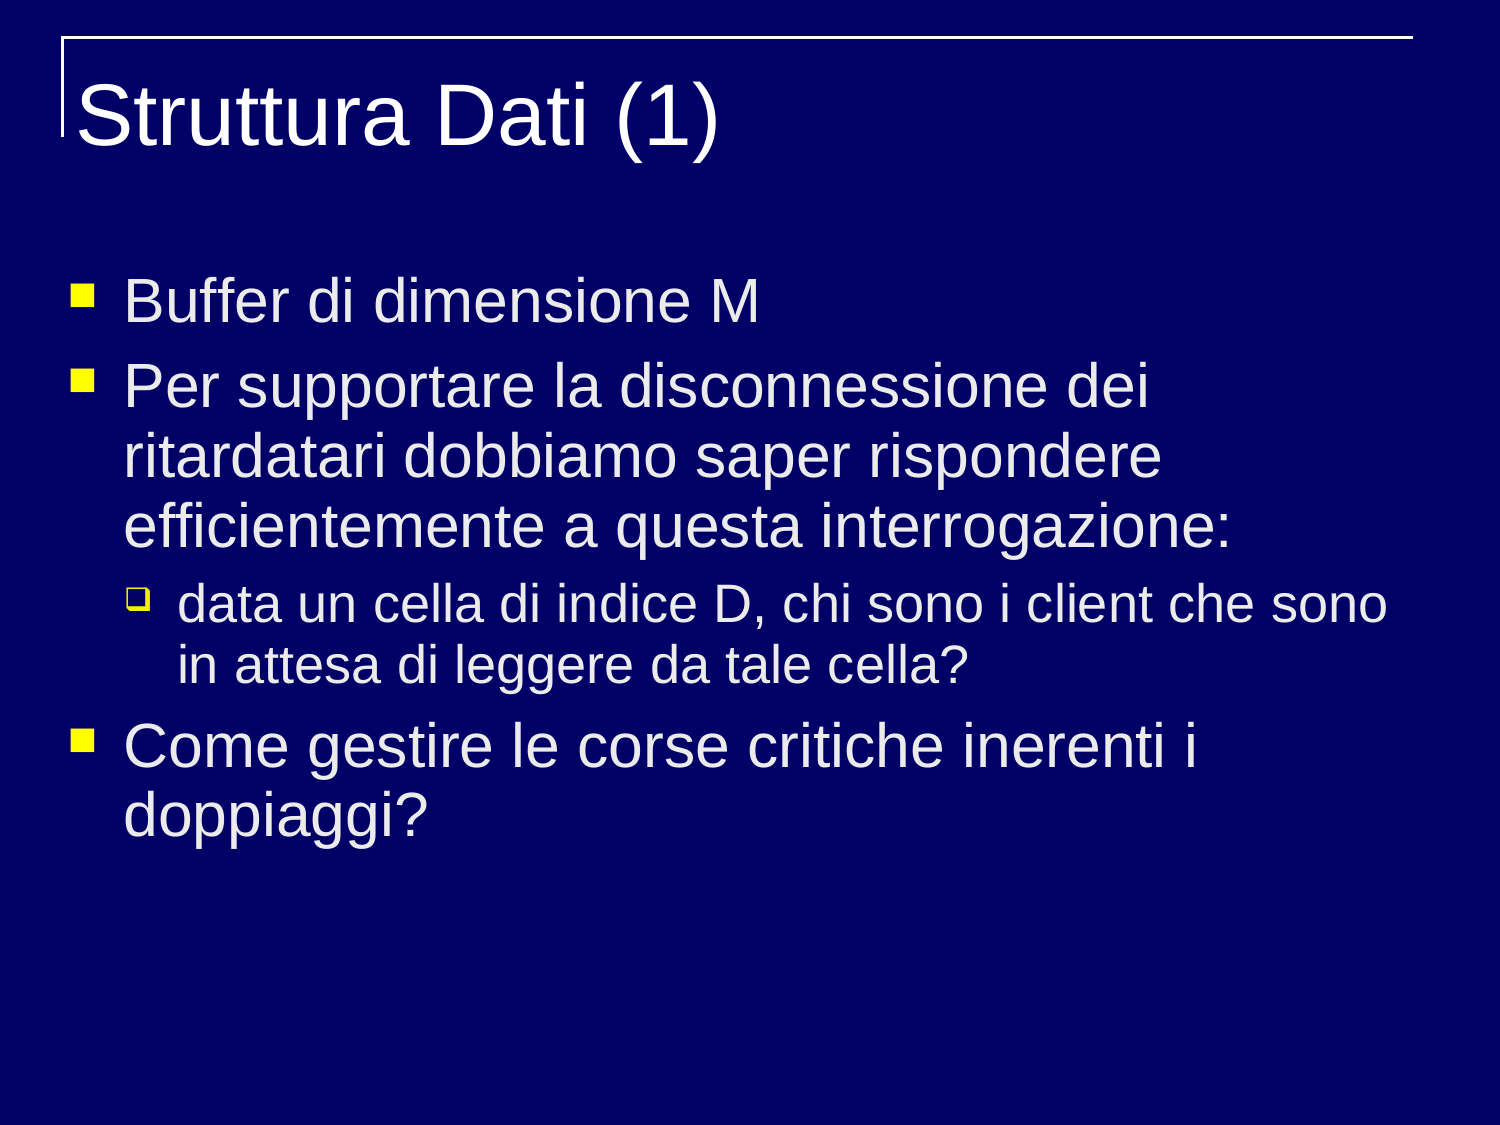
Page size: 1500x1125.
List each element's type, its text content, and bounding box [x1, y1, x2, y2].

title Struttura Dati (1) [75, 52, 1426, 178]
list Buffer di dimensione M Per supportare la disconnessione dei ritardatari dobbiamo saper rispondere efficientemente a questa interrogazione: data un cella di indice D, chi sono i client che sono in attesa di leggere da tale cella? Come gestire le corse critiche inerenti i doppiaggi? [67, 265, 1418, 995]
